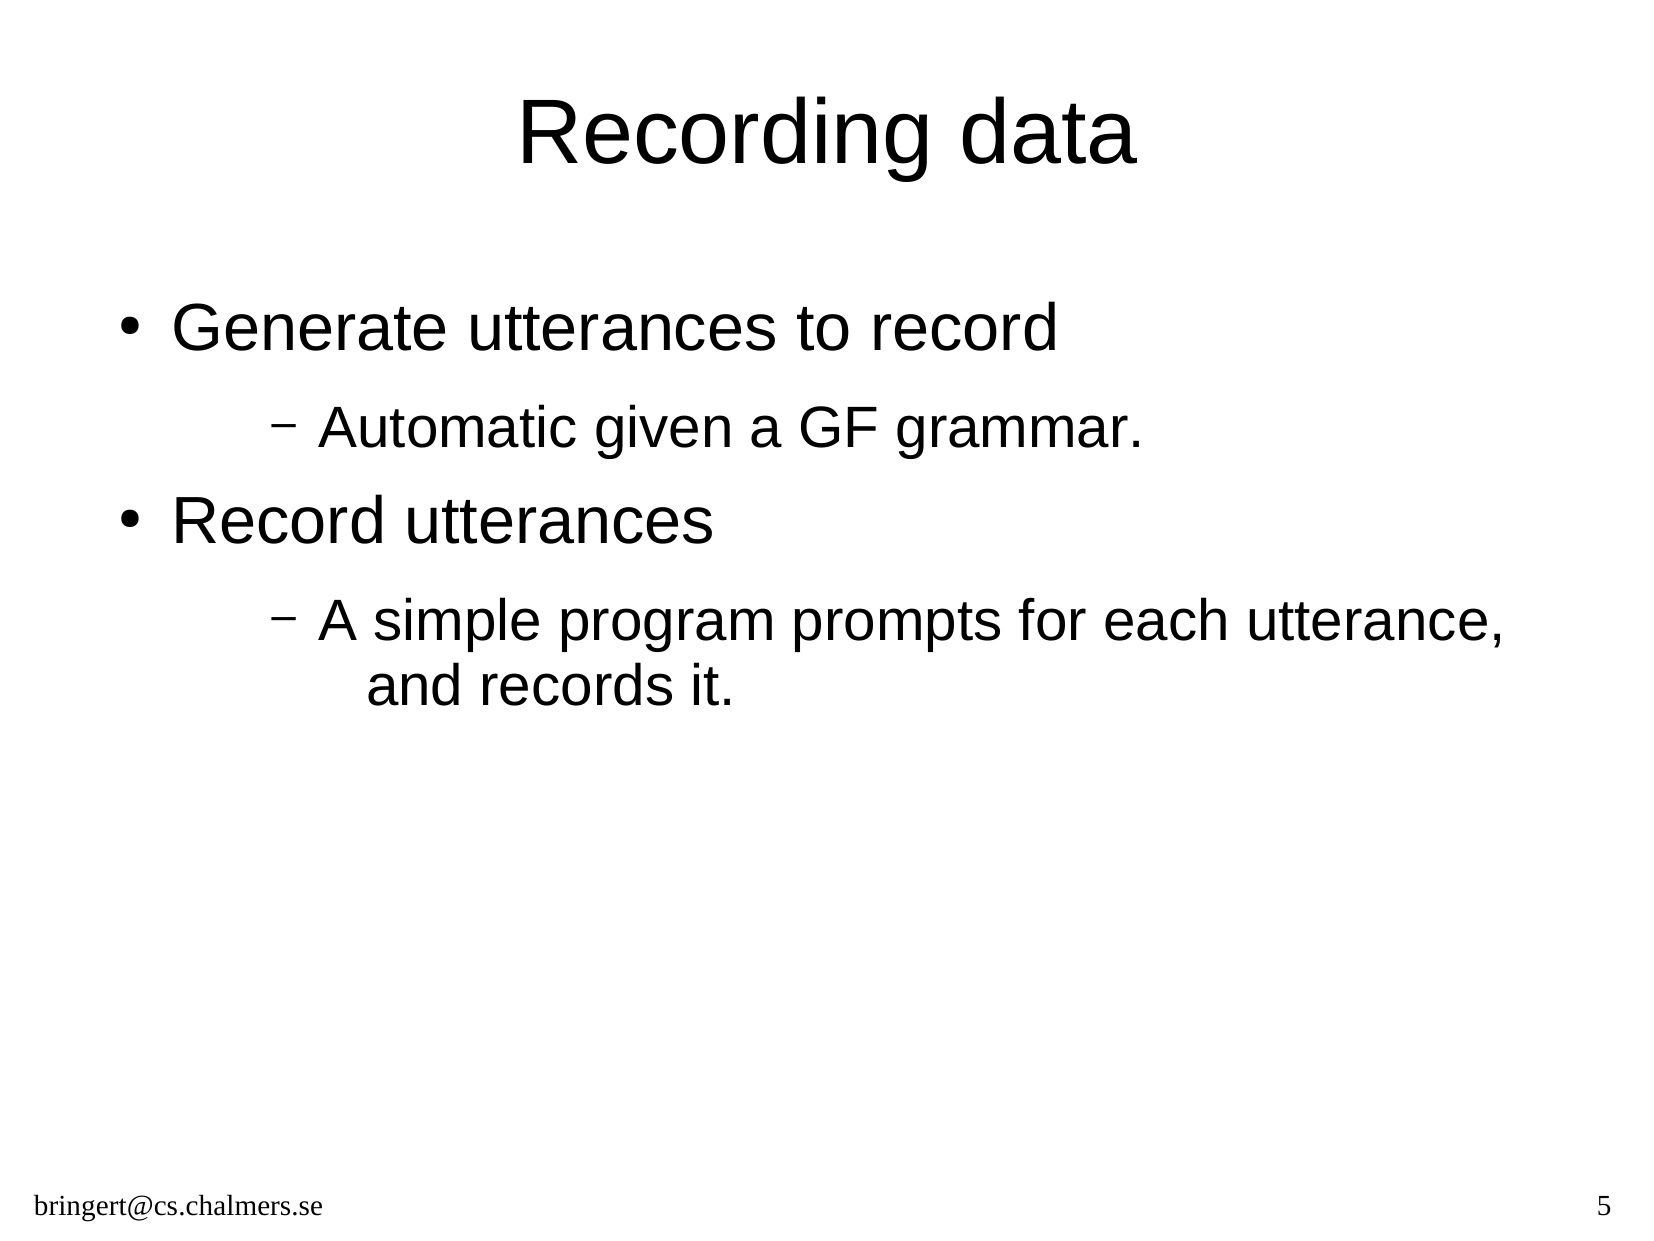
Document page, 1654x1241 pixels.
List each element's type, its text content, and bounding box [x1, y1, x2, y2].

list Generate utterances to record Automatic given a GF grammar. Record utterances A simple program prompts for each utterance, and records it. [82, 290, 1571, 1109]
title Recording data [87, 31, 1567, 232]
